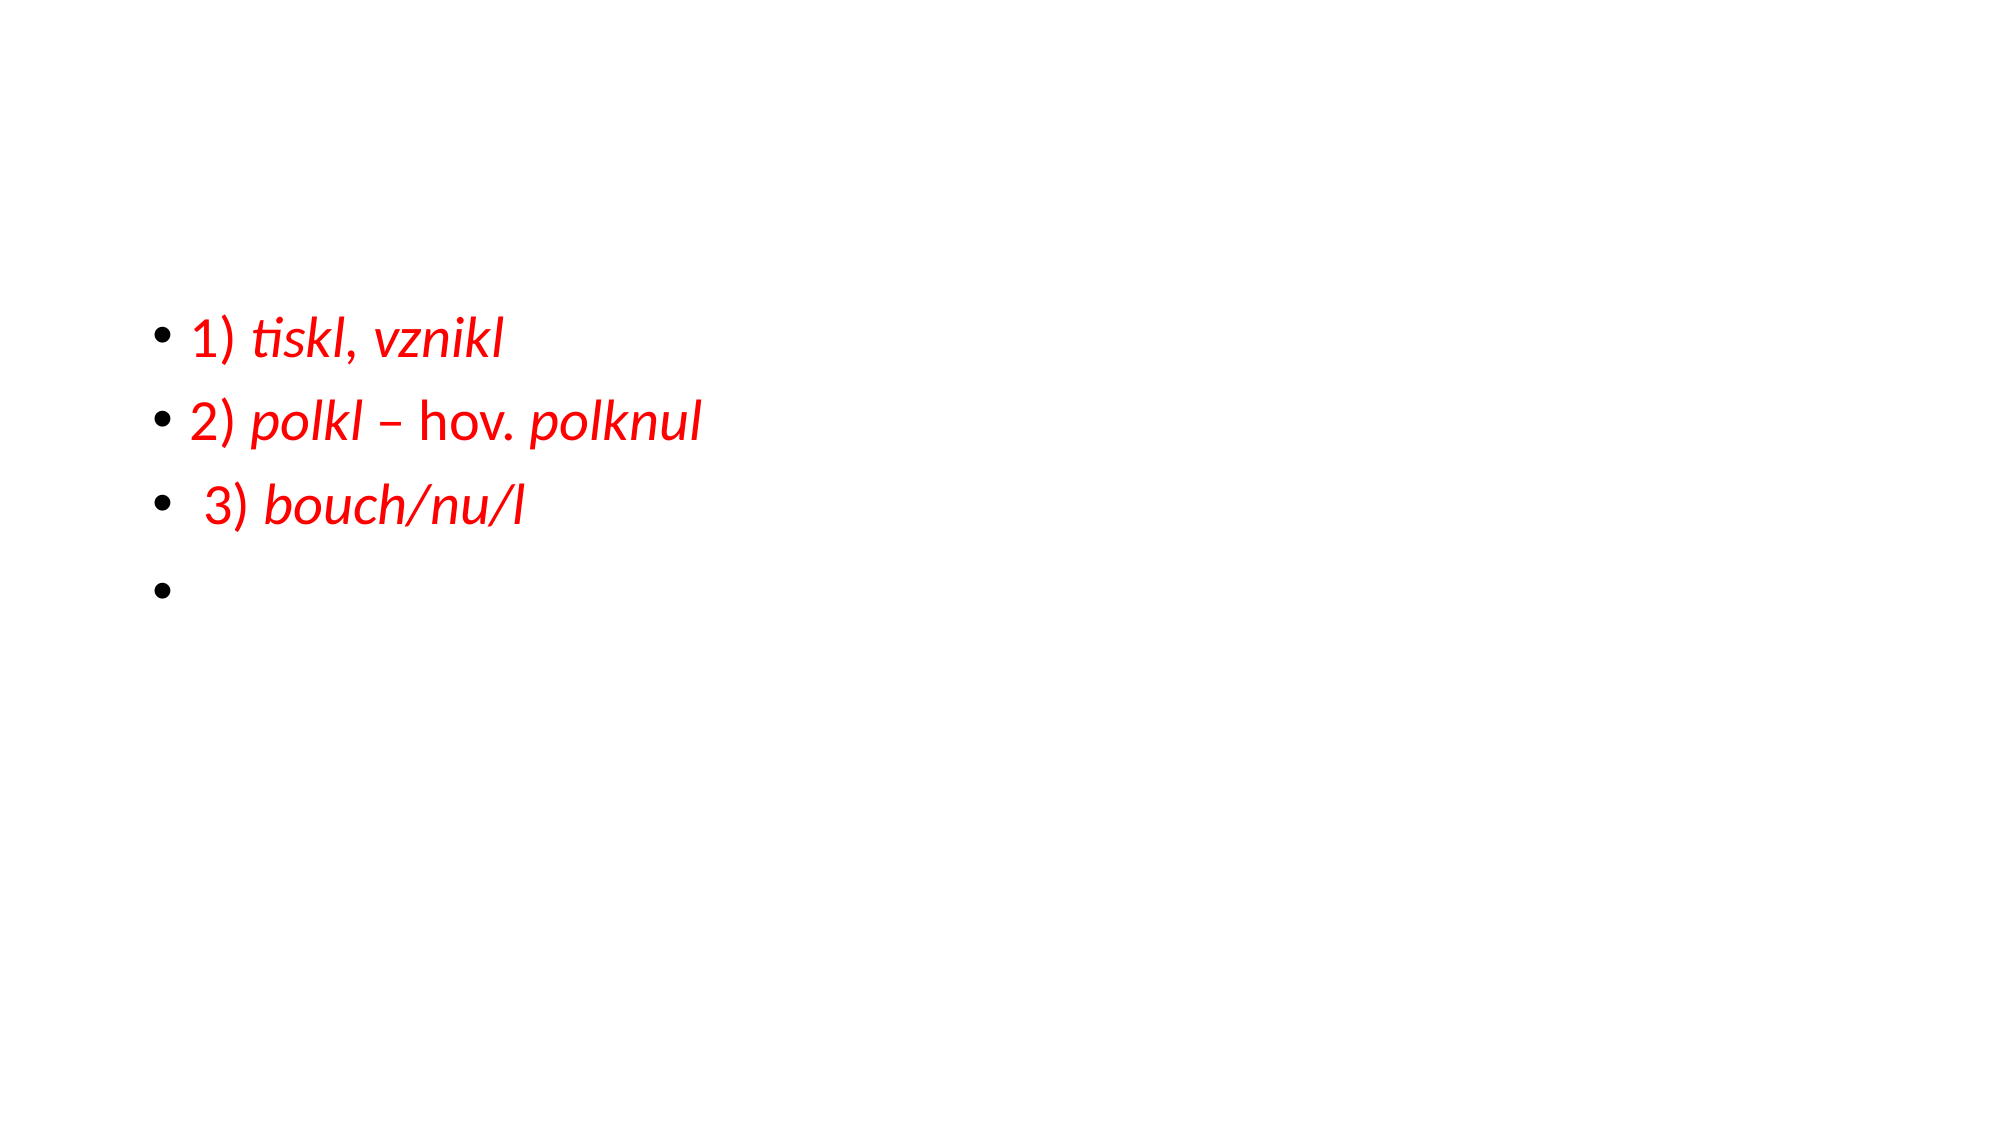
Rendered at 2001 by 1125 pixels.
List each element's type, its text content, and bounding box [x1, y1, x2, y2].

list 1) tiskl, vznikl 2) polkl – hov. polknul 3) bouch/nu/l [137, 299, 1863, 1014]
